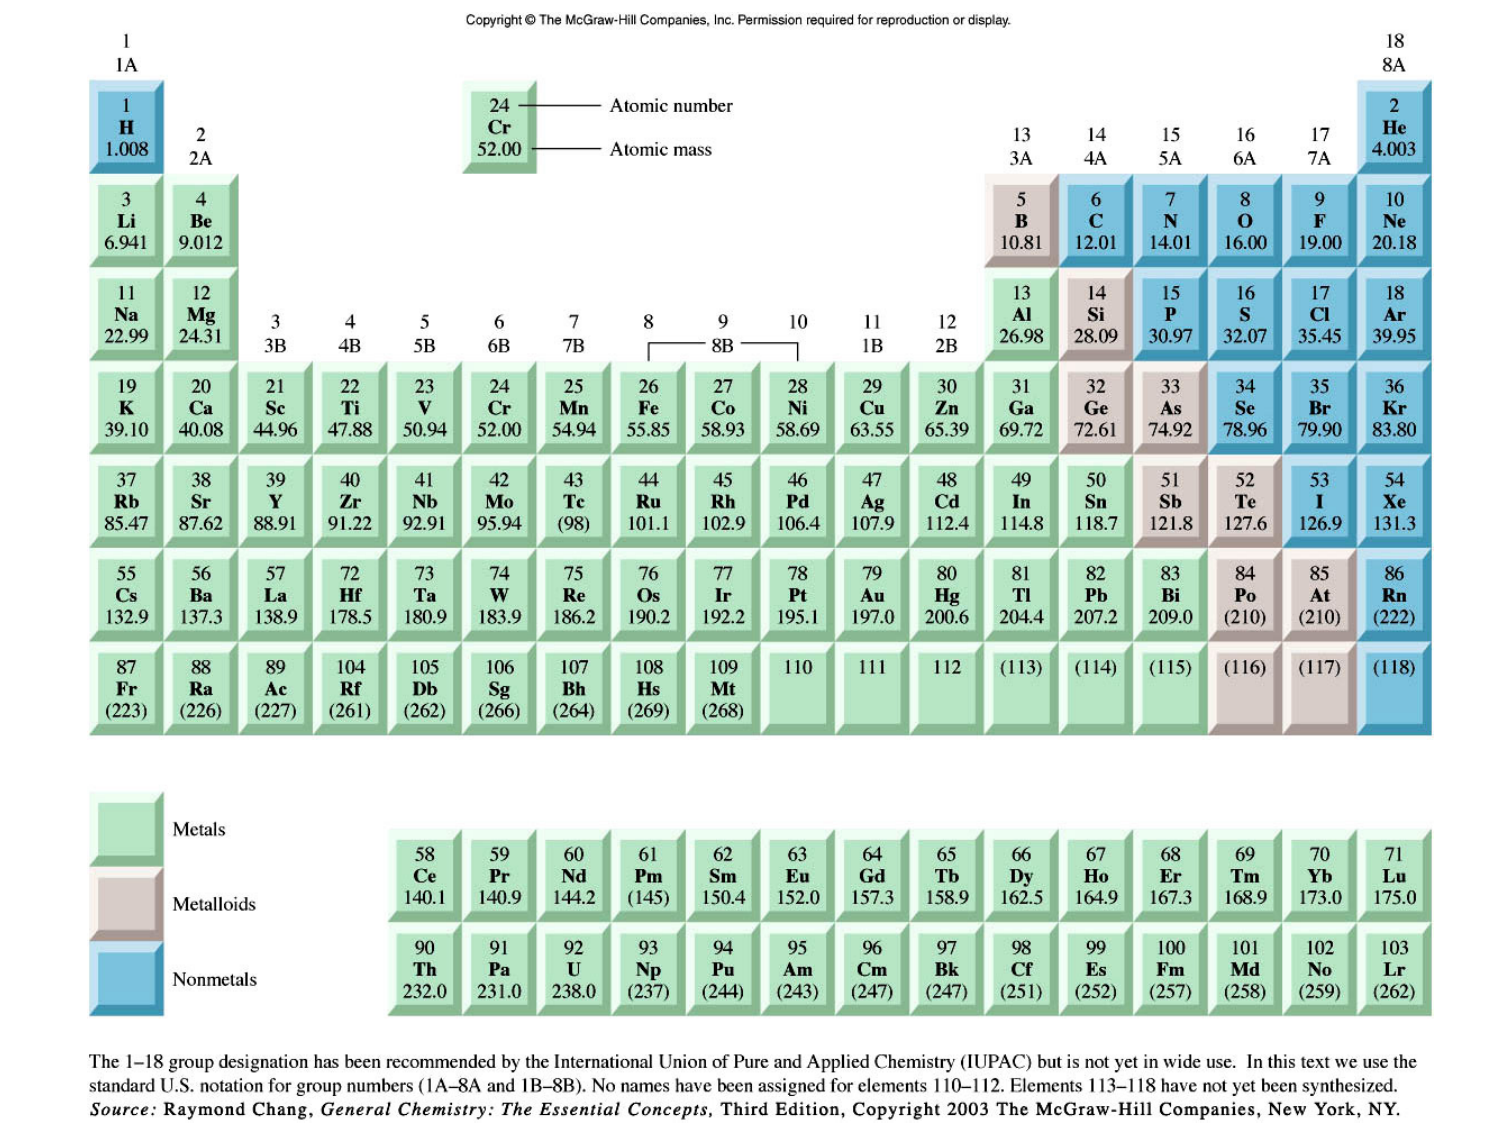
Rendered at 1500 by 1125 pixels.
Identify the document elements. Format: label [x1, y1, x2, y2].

picture [87, 12, 1434, 1123]
